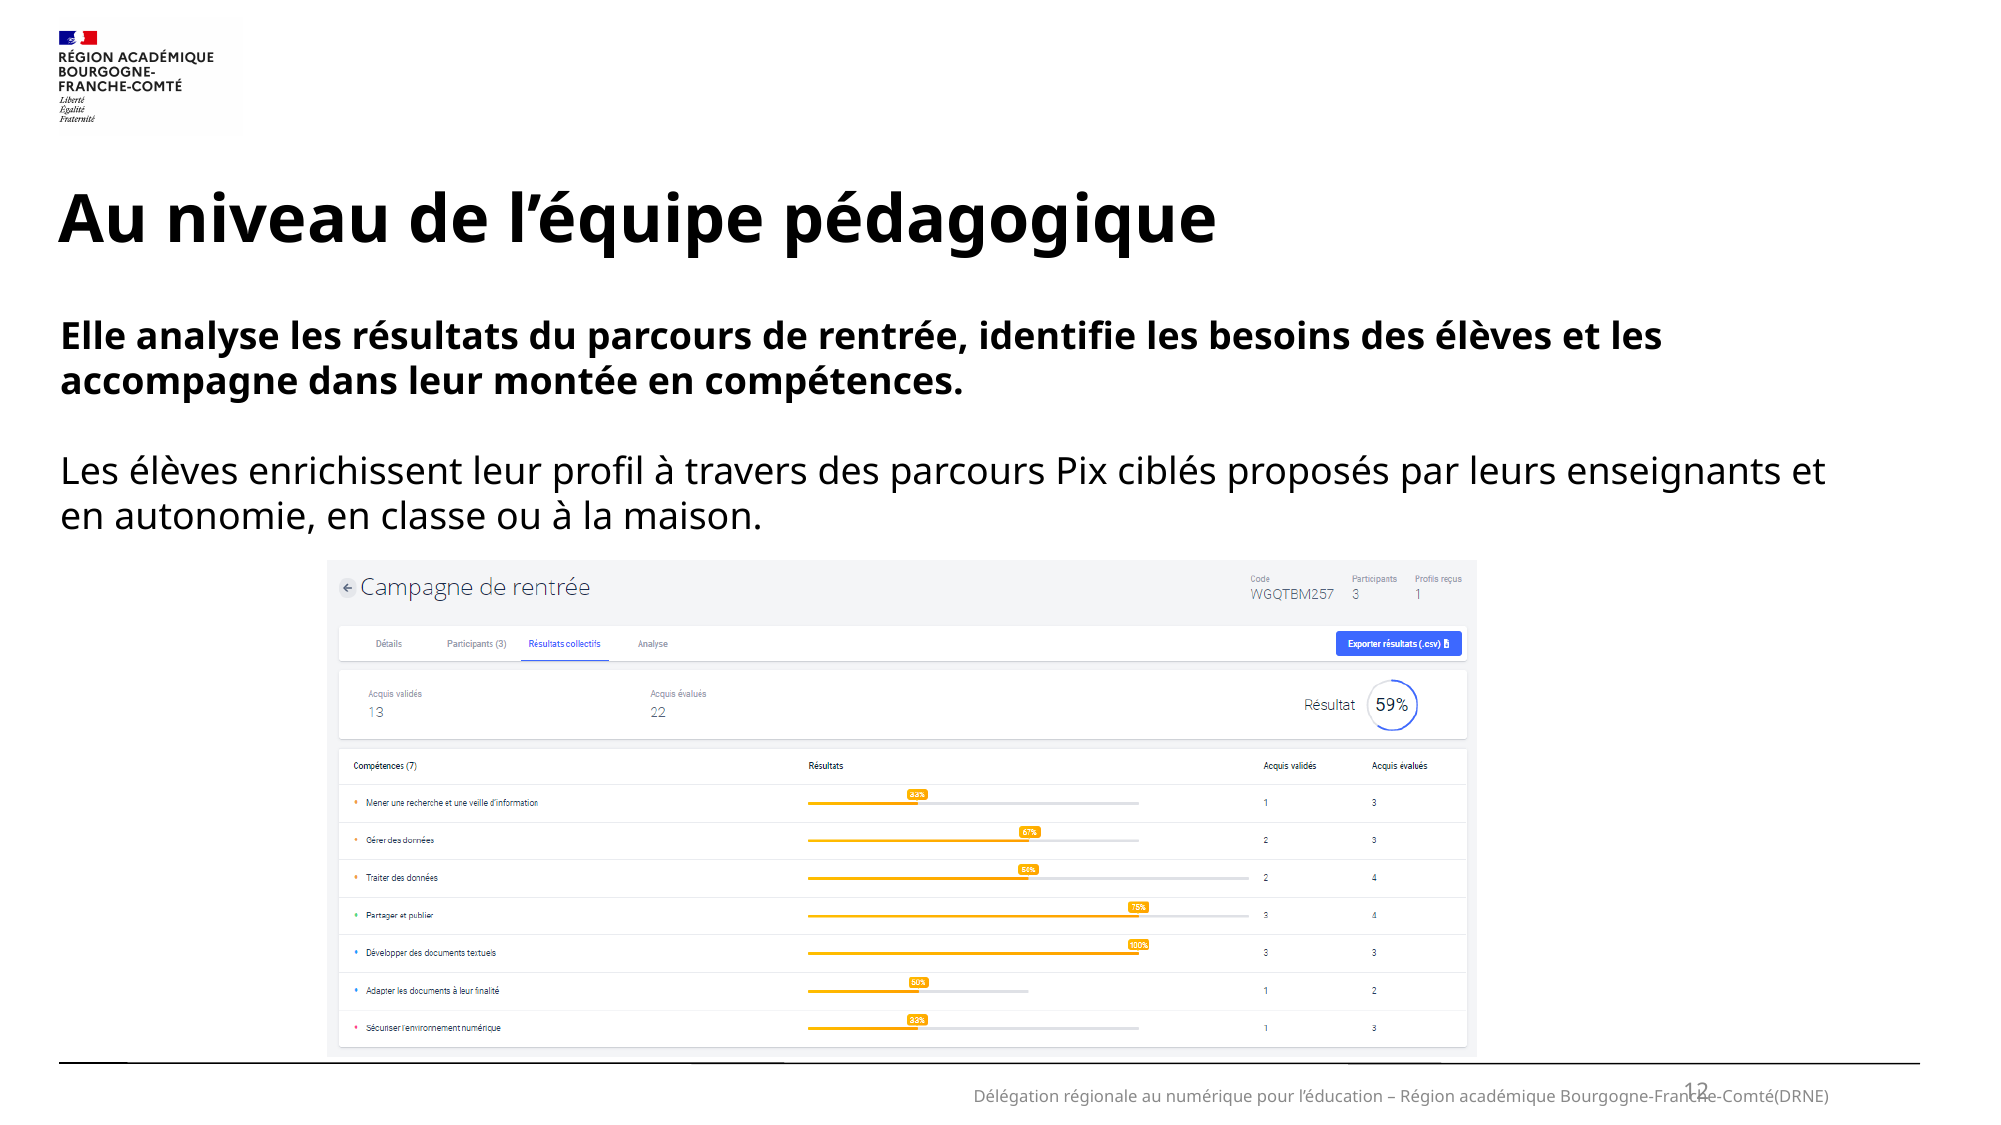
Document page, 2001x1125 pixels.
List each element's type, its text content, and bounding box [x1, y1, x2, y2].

text_box 12 [1683, 1062, 1919, 1066]
text_box Délégation régionale au numérique pour l’éducation – Région académique Bourgogne-Franche-Comté(DRNE) [855, 1066, 1934, 1125]
text_box Elle analyse les résultats du parcours de rentrée, identifie les besoins des élèves et les accompagne dans leur montée en compétences. Les élèves enrichissent leur profil à travers des parcours Pix ciblés proposés par leurs enseignants et en autonomie, en classe ou à la maison. [45, 305, 1883, 960]
title Au niveau de l’équipe pédagogique [59, 147, 1919, 295]
picture [327, 561, 1477, 1057]
